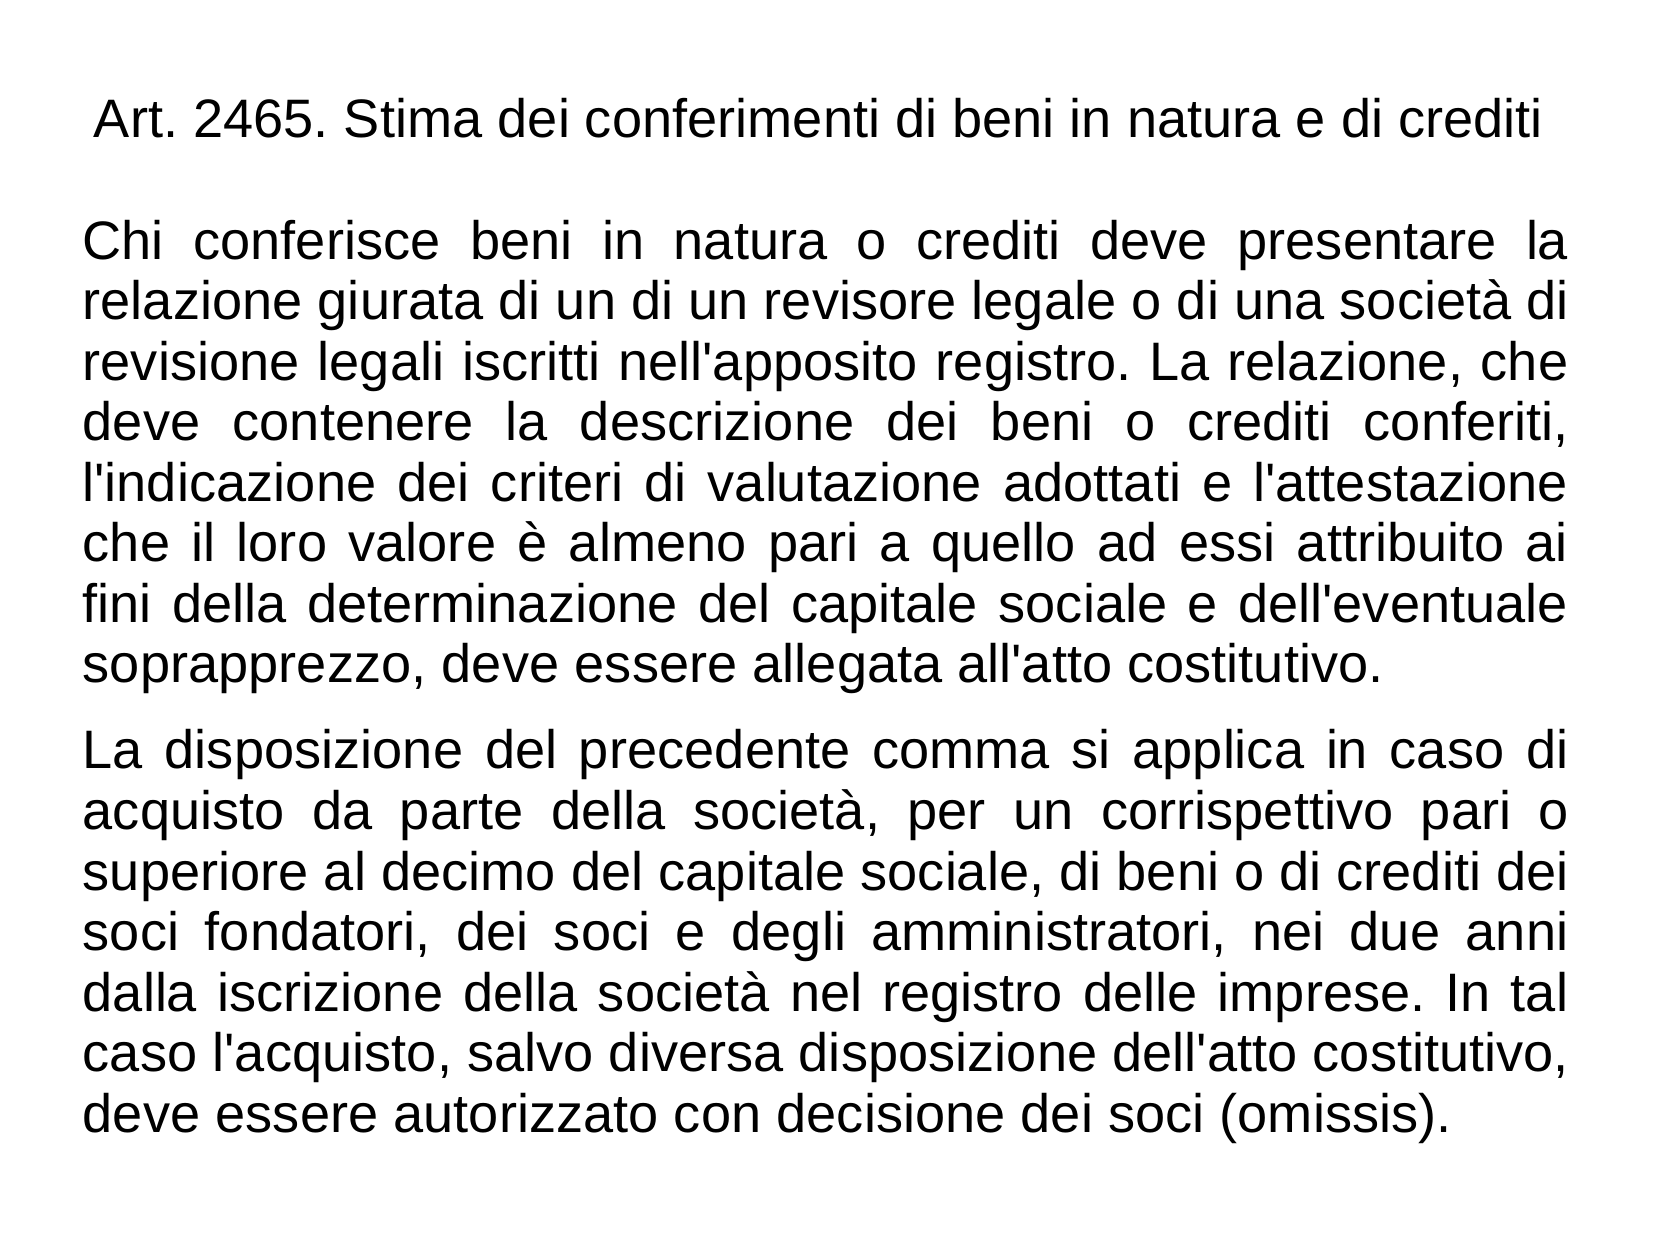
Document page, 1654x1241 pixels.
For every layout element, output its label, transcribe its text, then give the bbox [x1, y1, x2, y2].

subtitle Art. 2465. Stima dei conferimenti di beni in natura e di crediti Chi conferisce beni in natura o crediti deve presentare la relazione giurata di un di un revisore legale o di una società di revisione legali iscritti nell'apposito registro. La relazione, che deve contenere la descrizione dei beni o crediti conferiti, l'indicazione dei criteri di valutazione adottati e l'attestazione che il loro valore è almeno pari a quello ad essi attribuito ai fini della determinazione del capitale sociale e dell'eventuale soprapprezzo, deve essere allegata all'atto costitutivo. La disposizione del precedente comma si applica in caso di acquisto da parte della società, per un corrispettivo pari o superiore al decimo del capitale sociale, di beni o di crediti dei soci fondatori, dei soci e degli amministratori, nei due anni dalla iscrizione della società nel registro delle imprese. In tal caso l'acquisto, salvo diversa disposizione dell'atto costitutivo, deve essere autorizzato con decisione dei soci (omissis). [82, 51, 1571, 1182]
